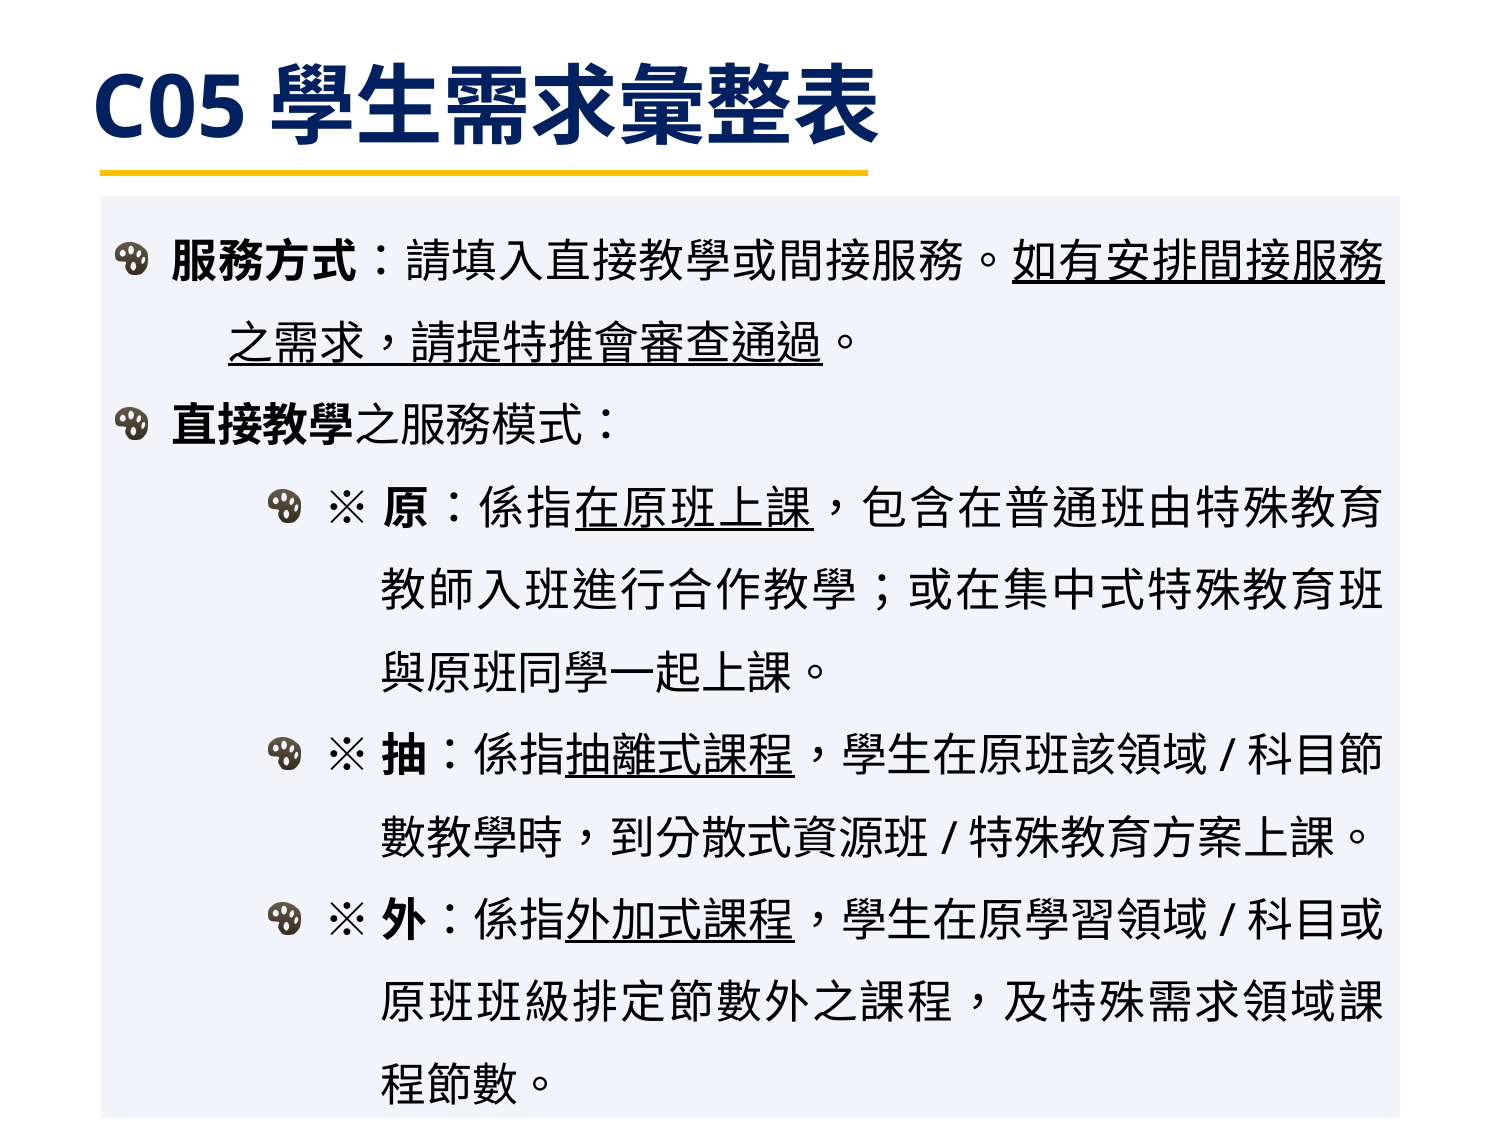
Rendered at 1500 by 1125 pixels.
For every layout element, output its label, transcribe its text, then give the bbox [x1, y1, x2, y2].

text_box C05學生需求彙整表 [76, 42, 890, 164]
text_box 服務方式：請填入直接教學或間接服務。如有安排間接服務之需求，請提特推會審查通過。 直接教學之服務模式： ※原：係指在原班上課，包含在普通班由特殊教育教師入班進行合作教學；或在集中式特殊教育班與原班同學一起上課。 ※抽：係指抽離式課程，學生在原班該領域/科目節數教學時，到分散式資源班/特殊教育方案上課。 ※外：係指外加式課程，學生在原學習領域/科目或原班班級排定節數外之課程，及特殊需求領域課程節數。 [100, 196, 1400, 1045]
